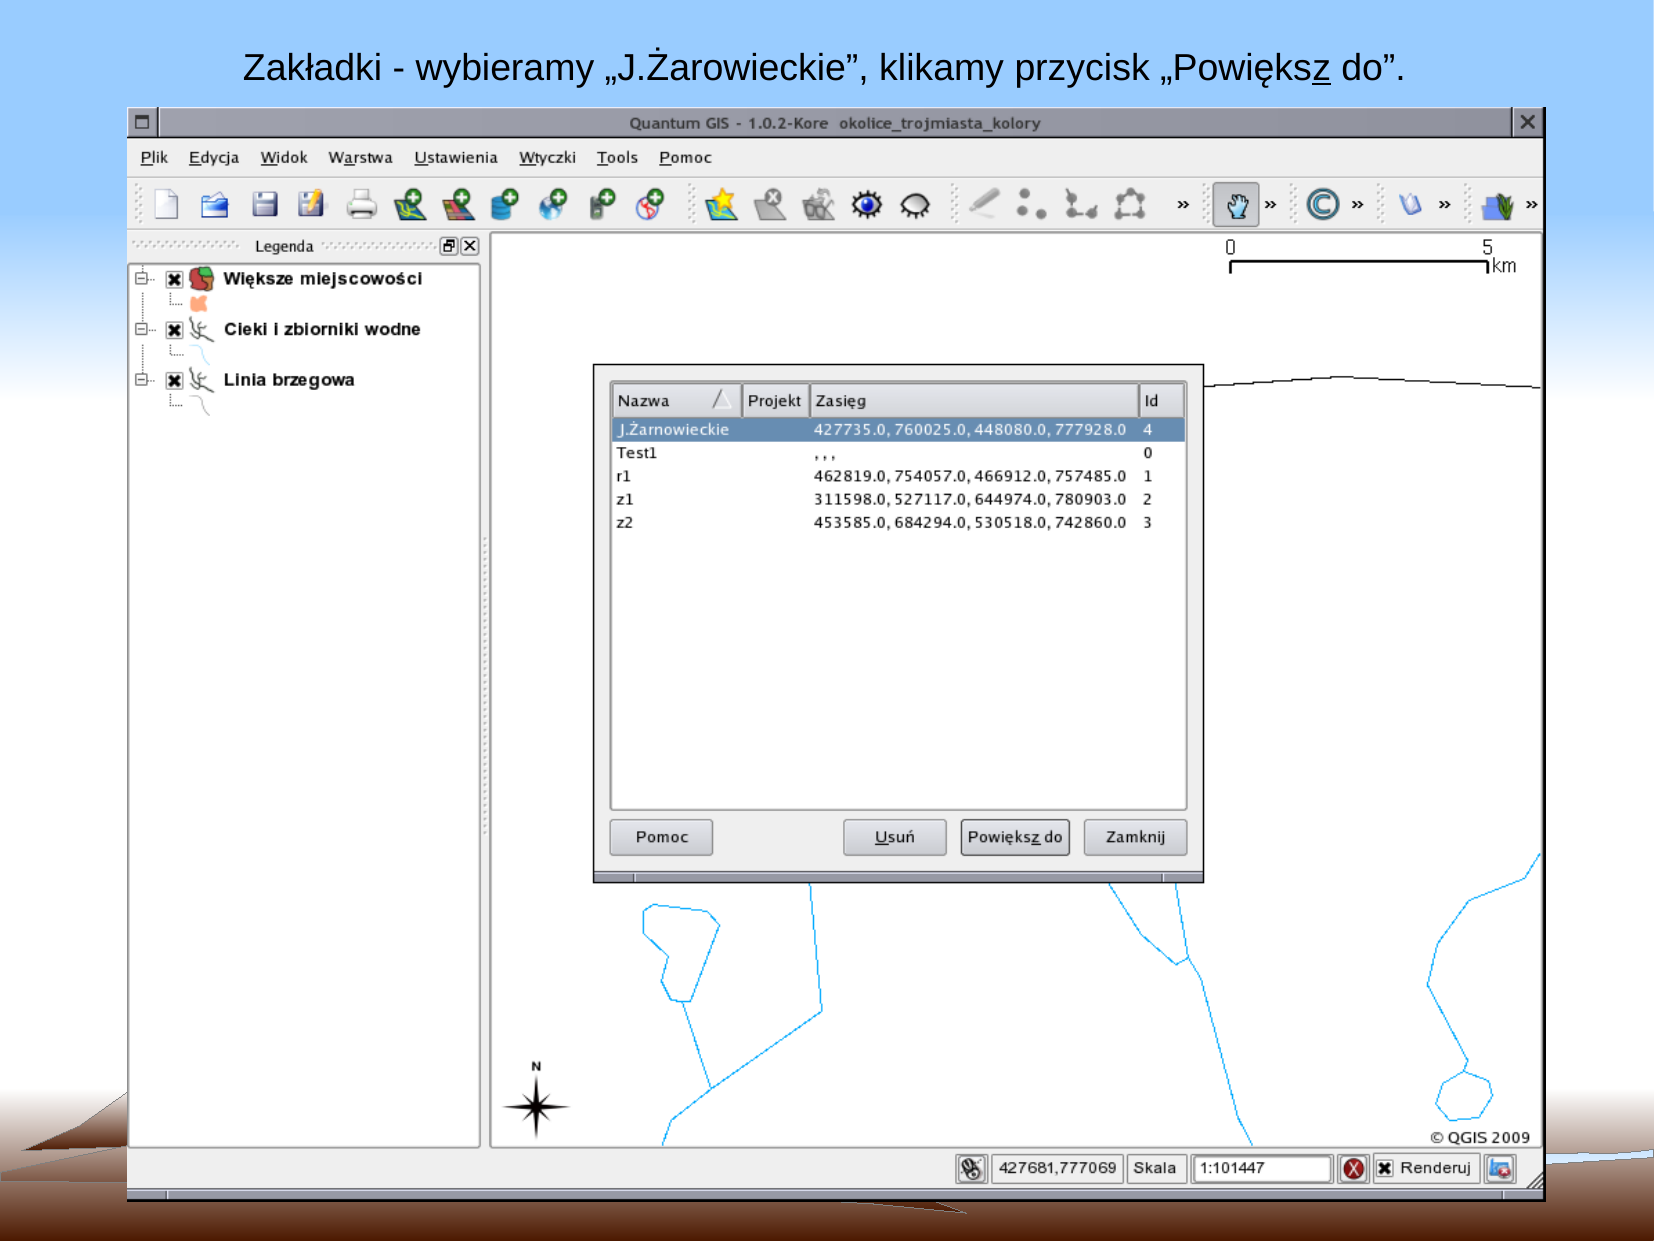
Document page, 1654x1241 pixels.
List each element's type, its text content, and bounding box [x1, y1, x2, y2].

picture [127, 107, 1546, 1203]
text_box Zakładki - wybieramy „J.Żarowieckie”, klikamy przycisk „Powiększ do”. [228, 39, 1423, 97]
